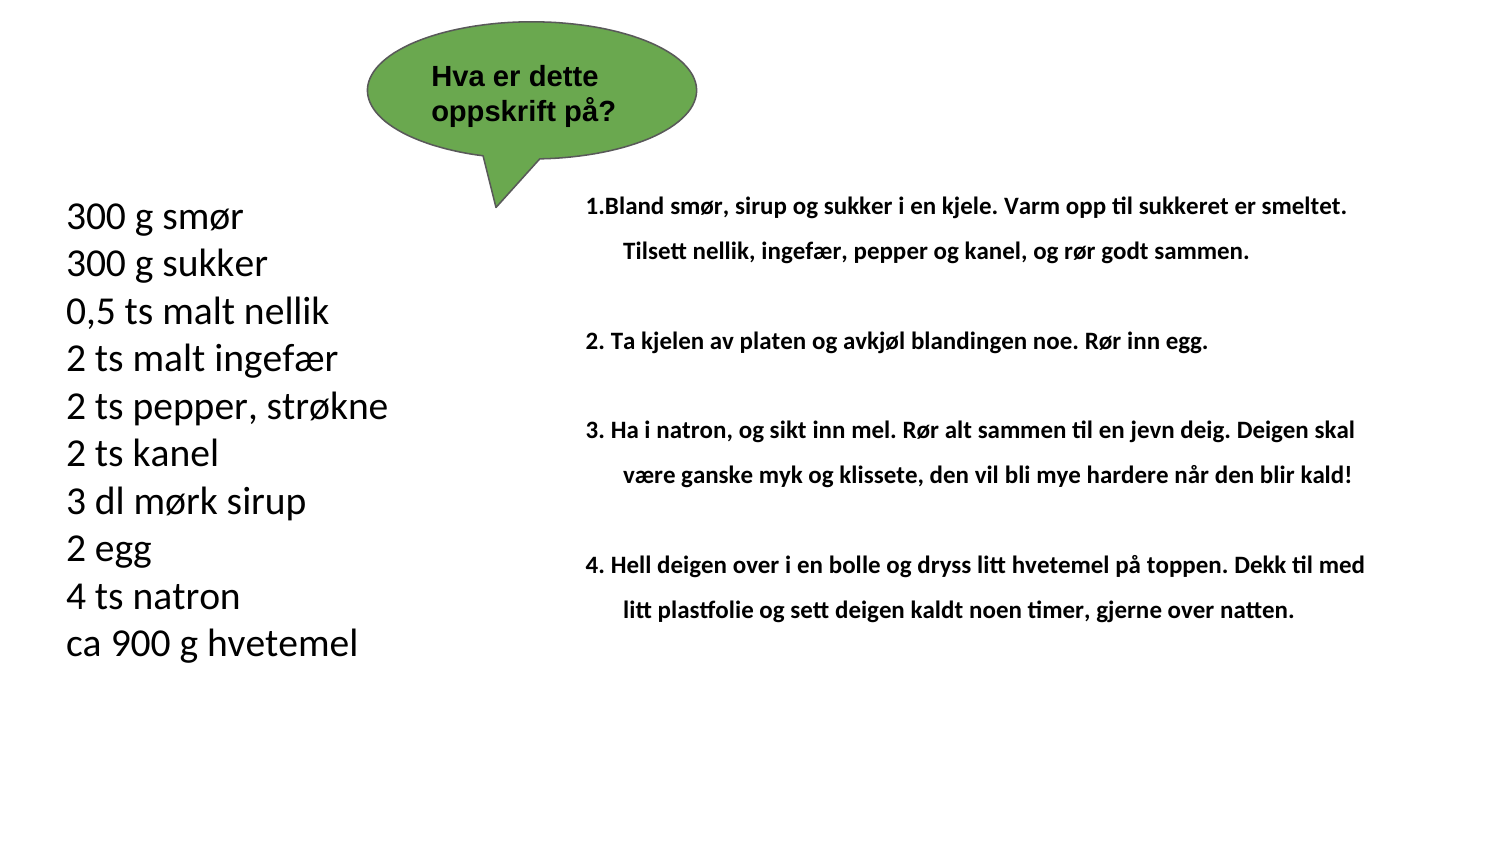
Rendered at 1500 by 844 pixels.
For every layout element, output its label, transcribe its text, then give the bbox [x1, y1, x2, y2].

text_box 1.Bland smør, sirup og sukker i en kjele. Varm opp til sukkeret er smeltet. Tilsett nellik, ingefær, pepper og kanel, og rør godt sammen. 2. Ta kjelen av platen og avkjøl blandingen noe. Rør inn egg. 3. Ha i natron, og sikt inn mel. Rør alt sammen til en jevn deig. Deigen skal være ganske myk og klissete, den vil bli mye hardere når den blir kald! 4. Hell deigen over i en bolle og dryss litt hvetemel på toppen. Dekk til med litt plastfolie og sett deigen kaldt noen timer, gjerne over natten. [533, 39, 1414, 800]
text_box Hva er dette oppskrift på? [367, 21, 697, 208]
text_box 300 g smør 300 g sukker 0,5 ts malt nellik 2 ts malt ingefær 2 ts pepper, strøkne 2 ts kanel 3 dl mørk sirup 2 egg 4 ts natron ca 900 g hvetemel [51, 39, 419, 810]
